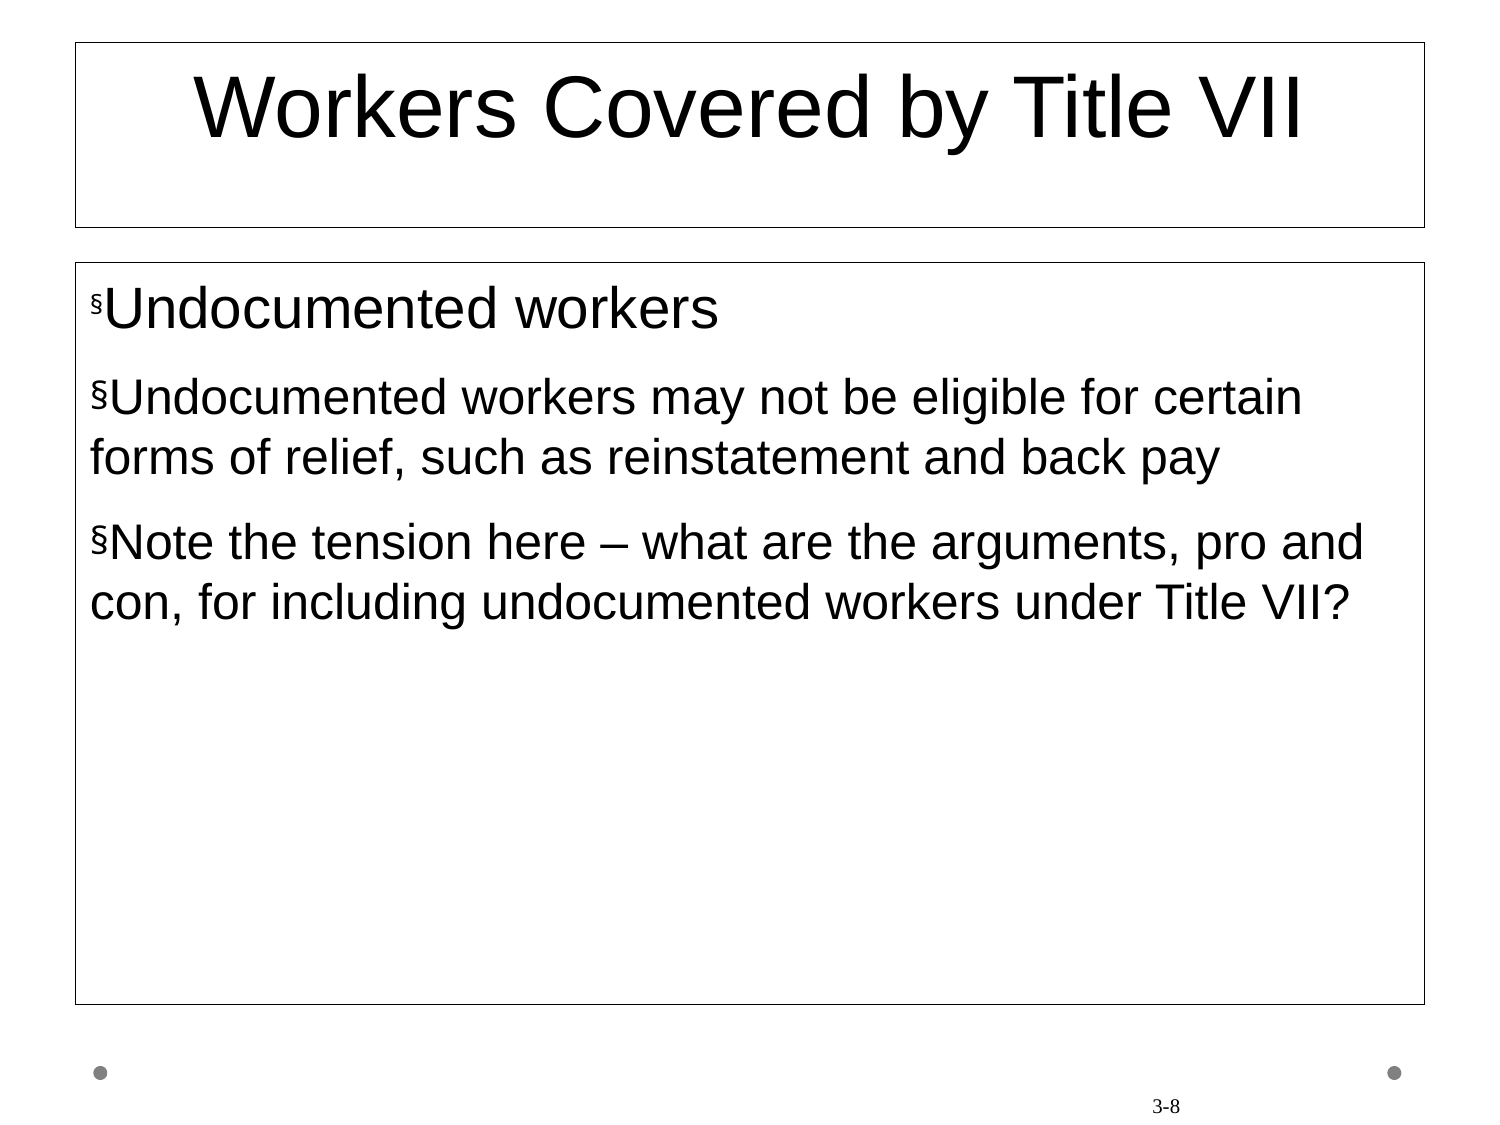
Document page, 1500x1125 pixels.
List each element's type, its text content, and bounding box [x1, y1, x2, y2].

list Undocumented workers Undocumented workers may not be eligible for certain forms of relief, such as reinstatement and back pay Note the tension here – what are the arguments, pro and con, for including undocumented workers under Title VII? [75, 262, 1425, 1005]
title Workers Covered by Title VII [75, 42, 1425, 228]
